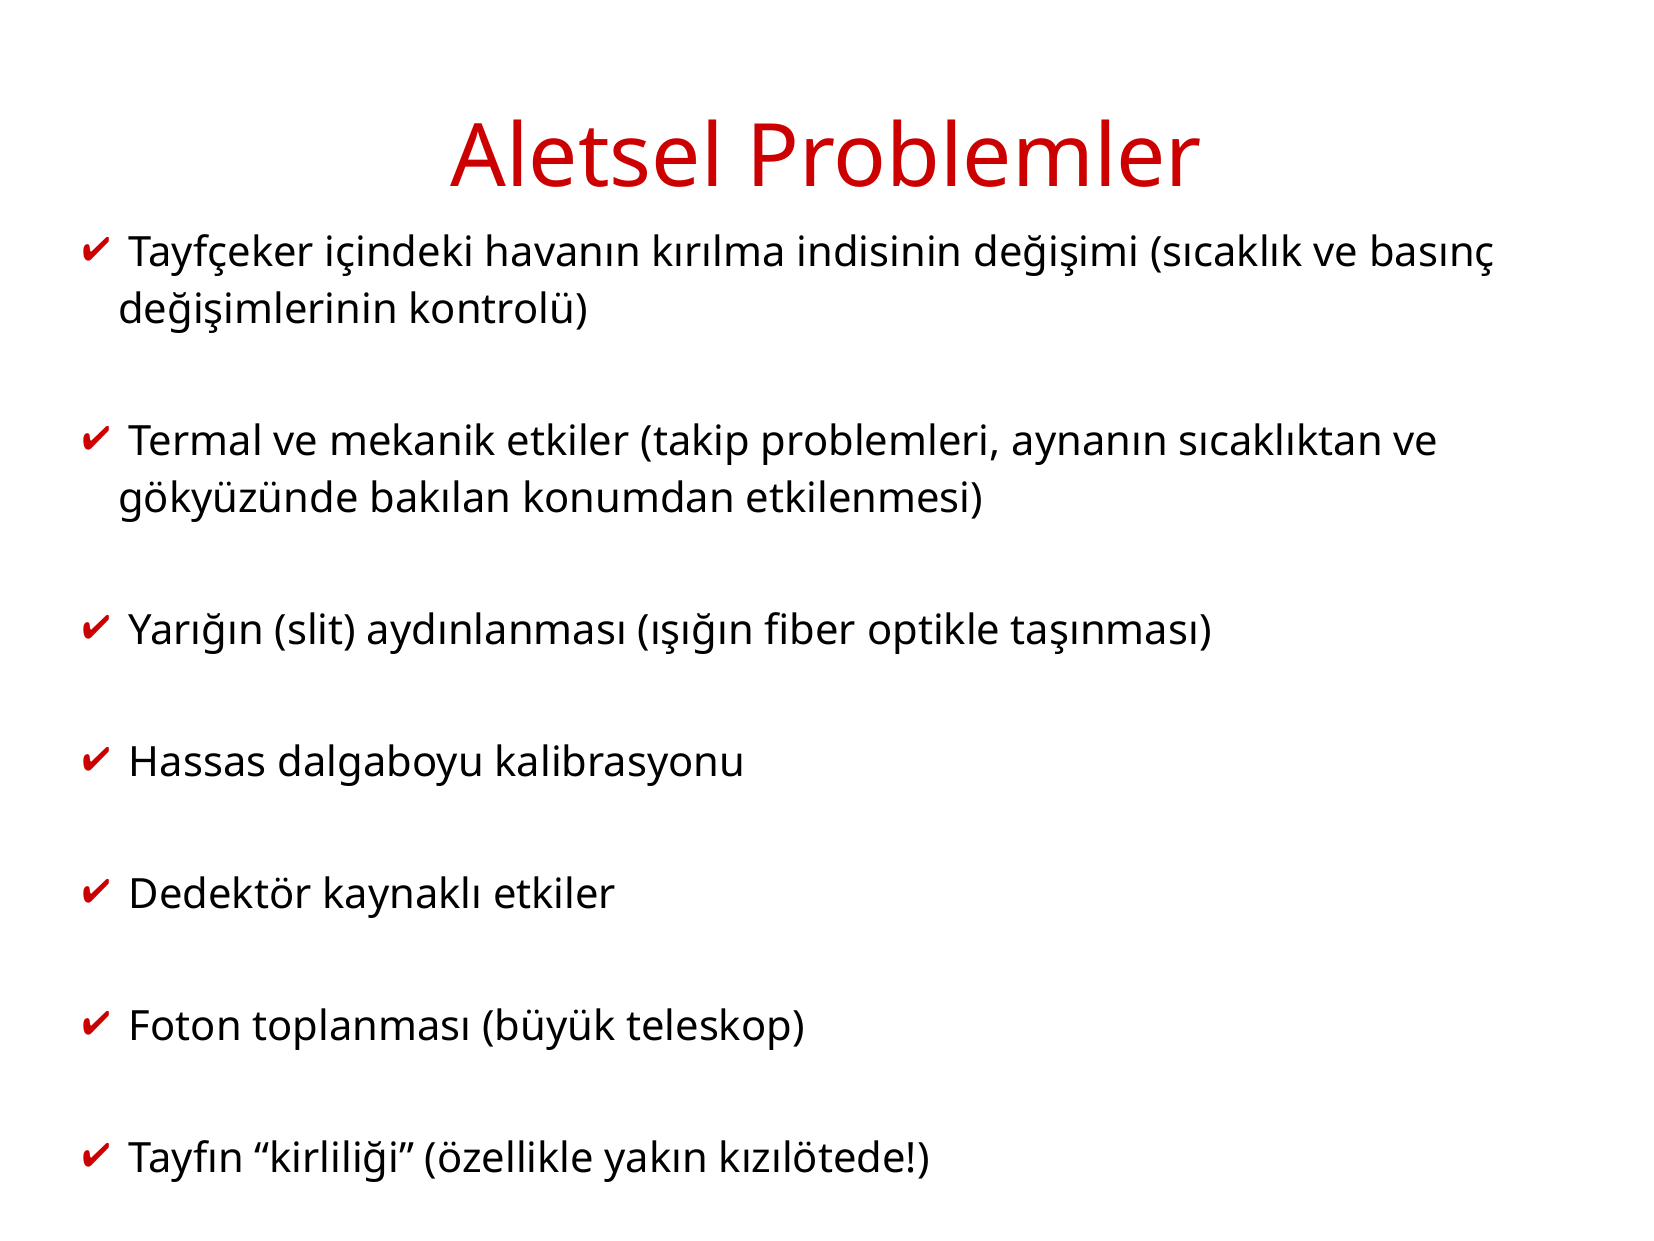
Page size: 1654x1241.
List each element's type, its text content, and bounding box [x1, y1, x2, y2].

subtitle Tayfçeker içindeki havanın kırılma indisinin değişimi (sıcaklık ve basınç değişimlerinin kontrolü) Termal ve mekanik etkiler (takip problemleri, aynanın sıcaklıktan ve gökyüzünde bakılan konumdan etkilenmesi) Yarığın (slit) aydınlanması (ışığın fiber optikle taşınması) Hassas dalgaboyu kalibrasyonu Dedektör kaynaklı etkiler Foton toplanması (büyük teleskop) Tayfın “kirliliği” (özellikle yakın kızılötede!) [82, 248, 1571, 1158]
title Aletsel Problemler [82, 49, 1571, 248]
